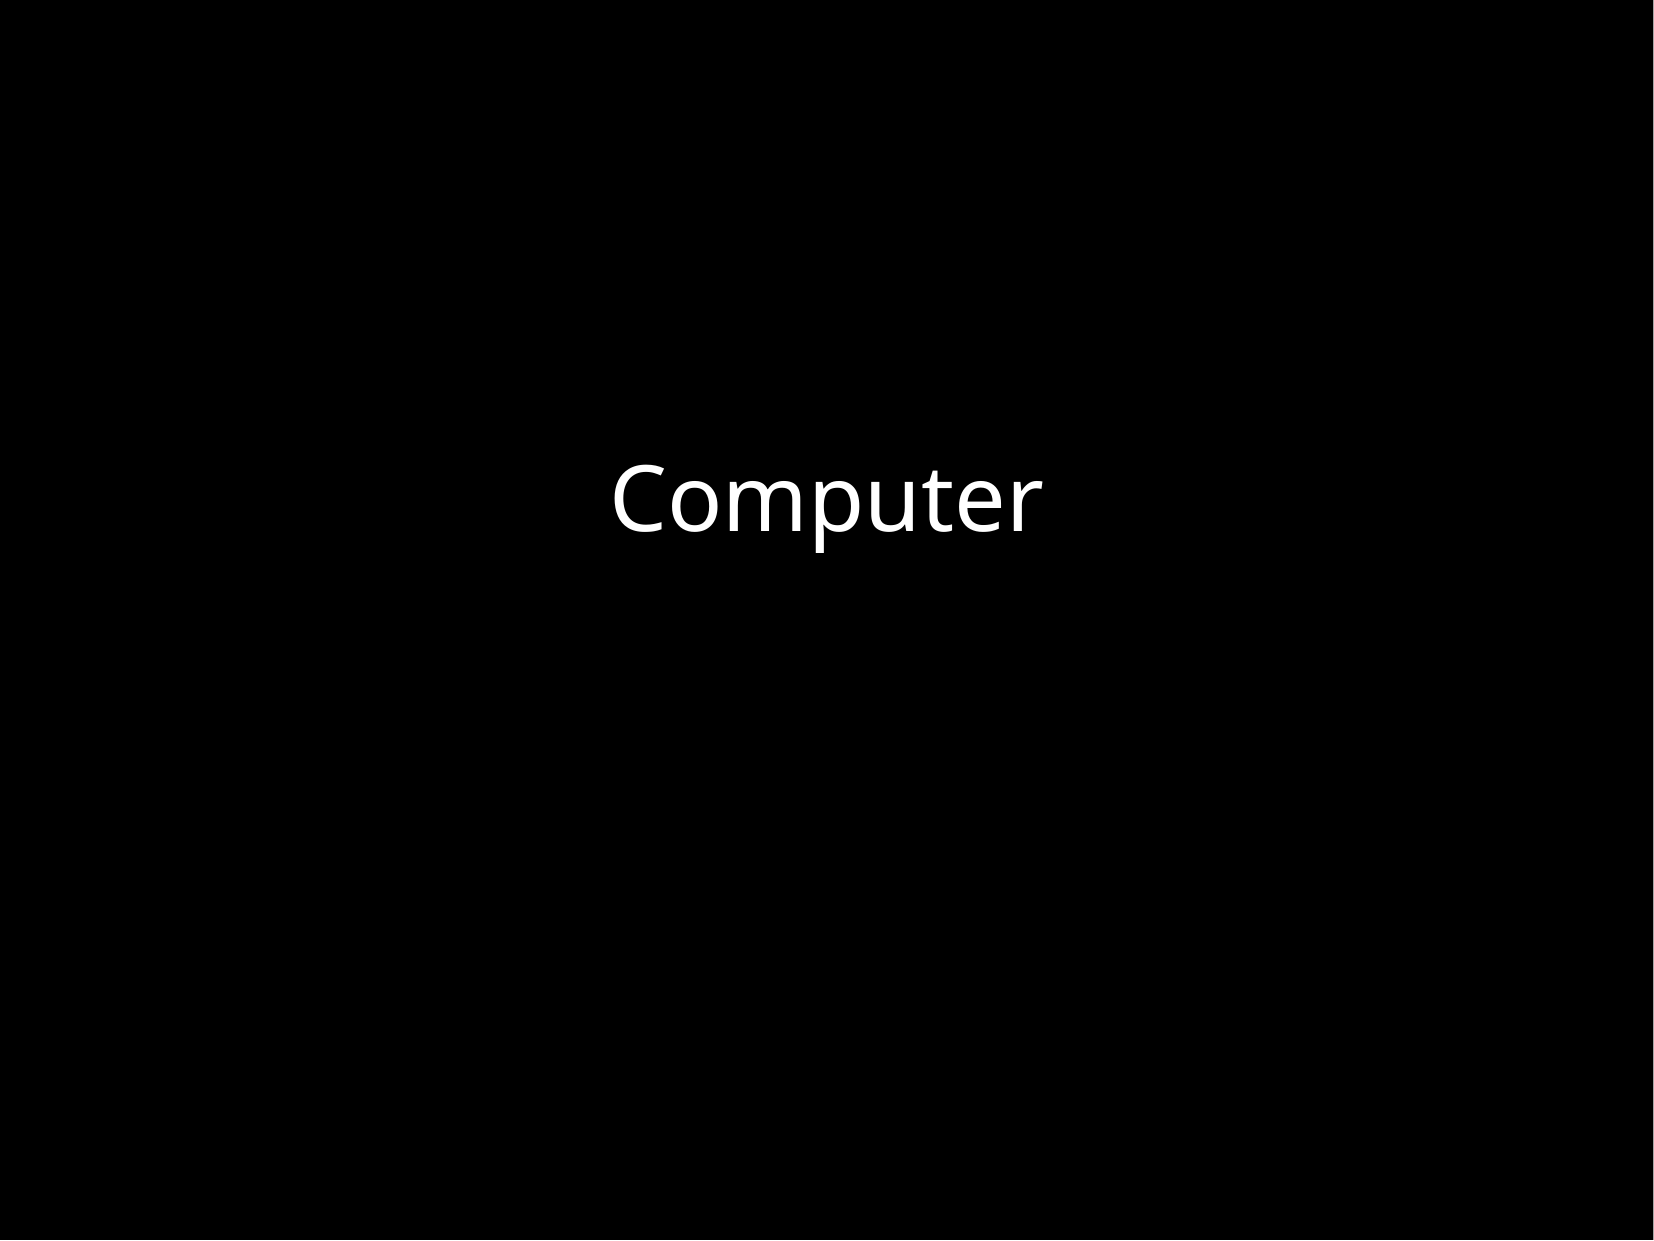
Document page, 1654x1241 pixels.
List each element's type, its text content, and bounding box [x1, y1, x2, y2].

title Computer [82, 399, 1571, 592]
